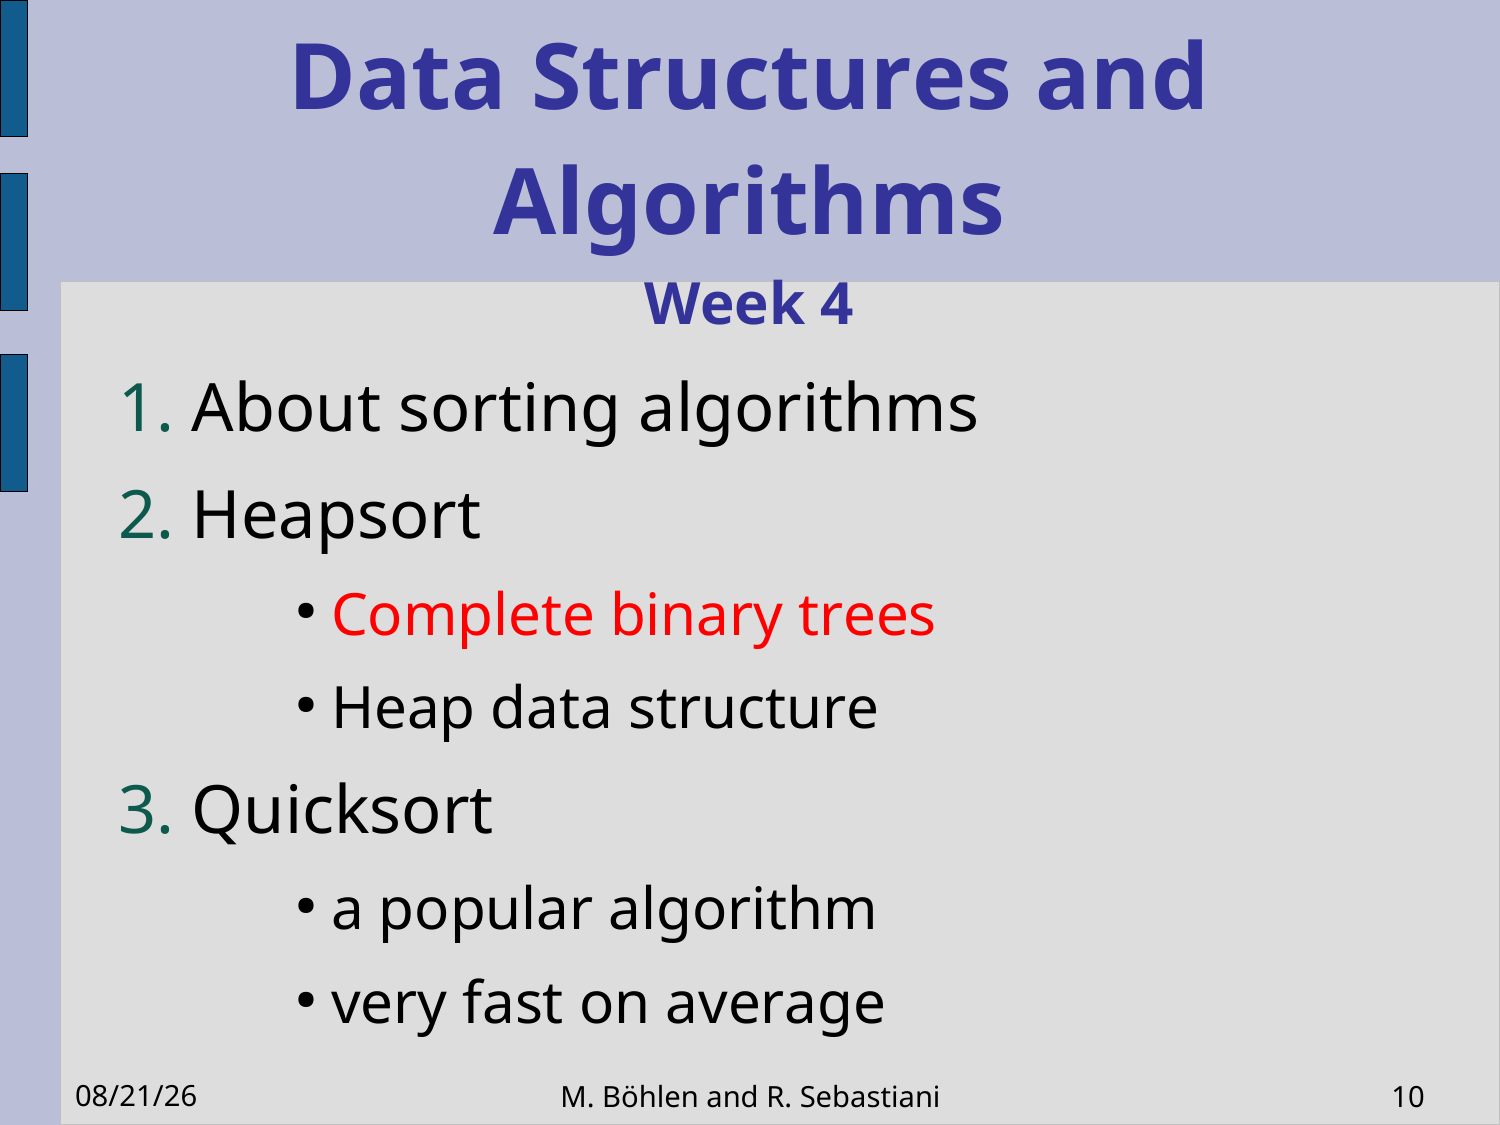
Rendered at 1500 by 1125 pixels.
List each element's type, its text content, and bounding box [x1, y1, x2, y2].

list About sorting algorithms Heapsort Complete binary trees Heap data structure Quicksort a popular algorithm very fast on average [118, 359, 1124, 1001]
title Data Structures and Algorithms Week 4 [20, 75, 1479, 279]
